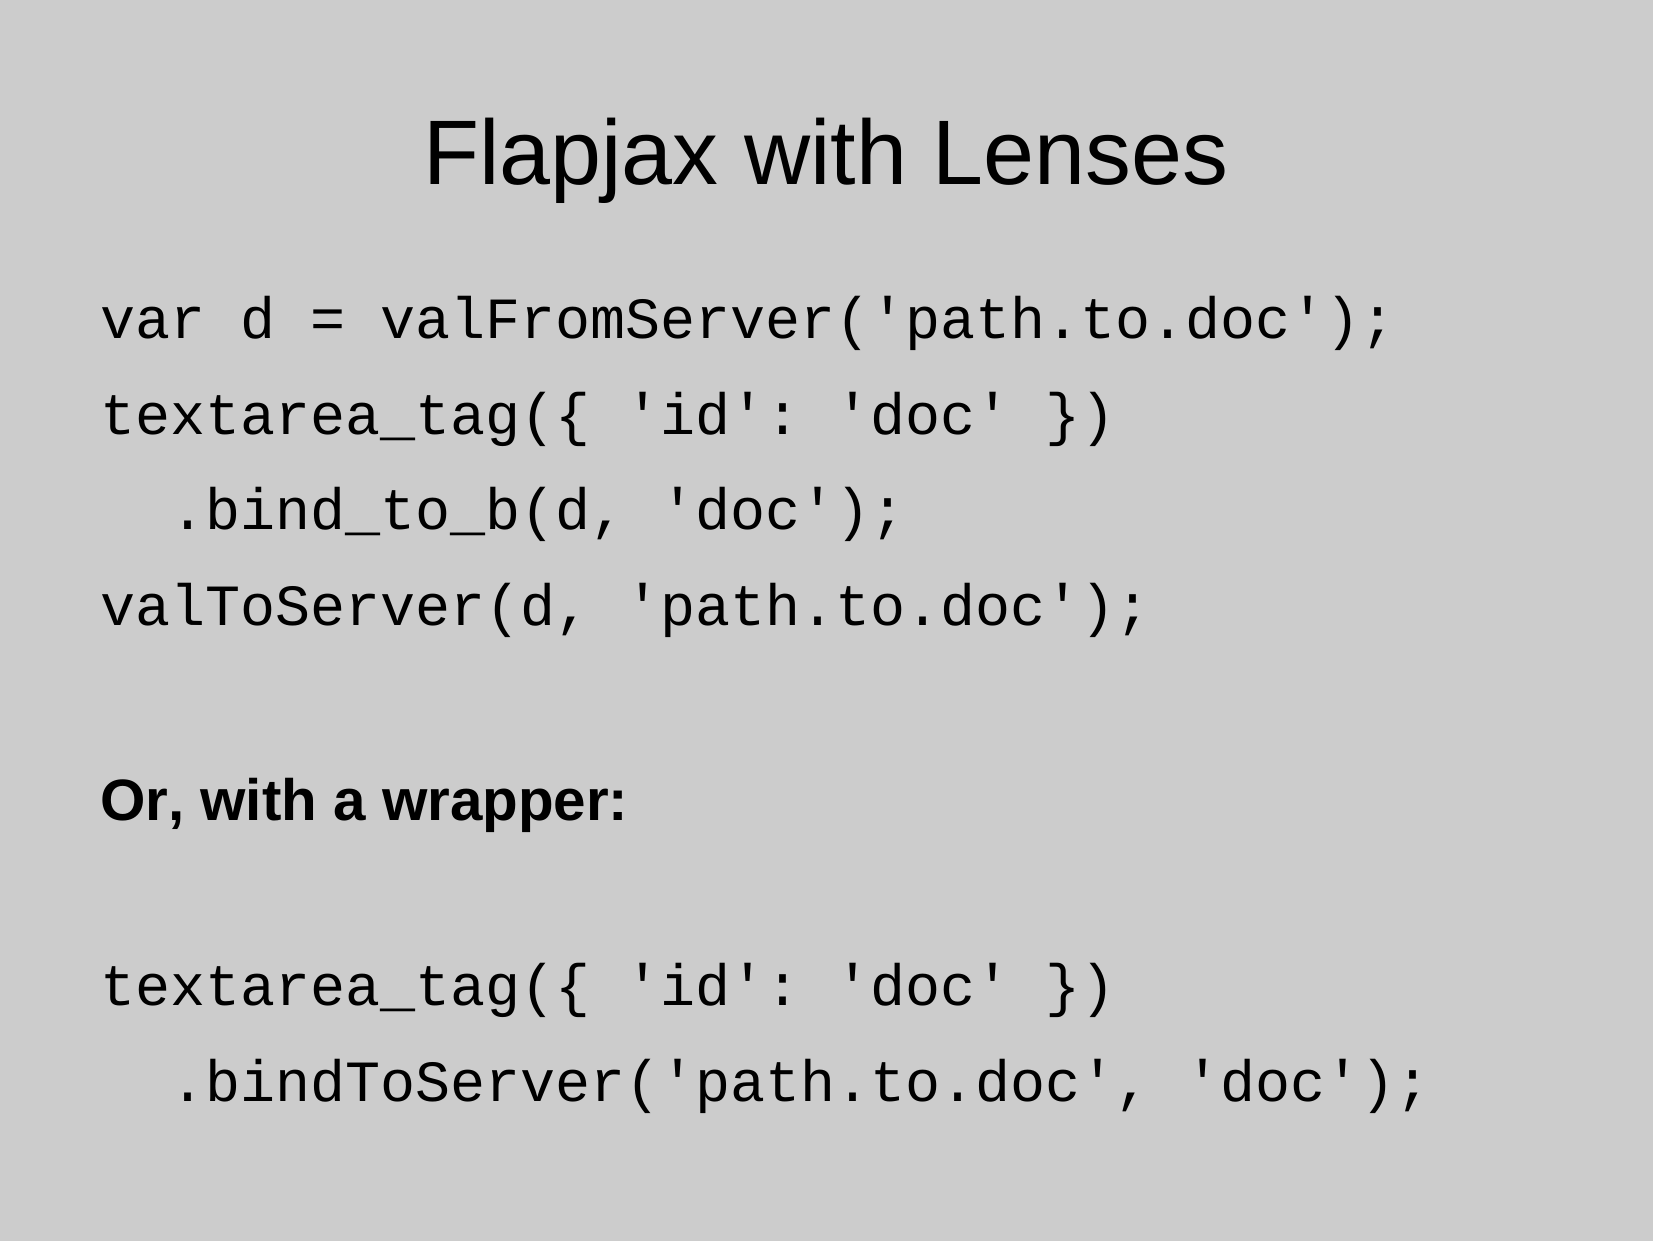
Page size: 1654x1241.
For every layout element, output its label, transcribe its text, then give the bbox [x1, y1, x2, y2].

list var d = valFromServer('path.to.doc'); textarea_tag({ 'id': 'doc' }) .bind_to_b(d, 'doc'); valToServer(d, 'path.to.doc'); Or, with a wrapper: textarea_tag({ 'id': 'doc' }) .bindToServer('path.to.doc', 'doc'); [82, 290, 1571, 1119]
title Flapjax with Lenses [82, 49, 1571, 257]
